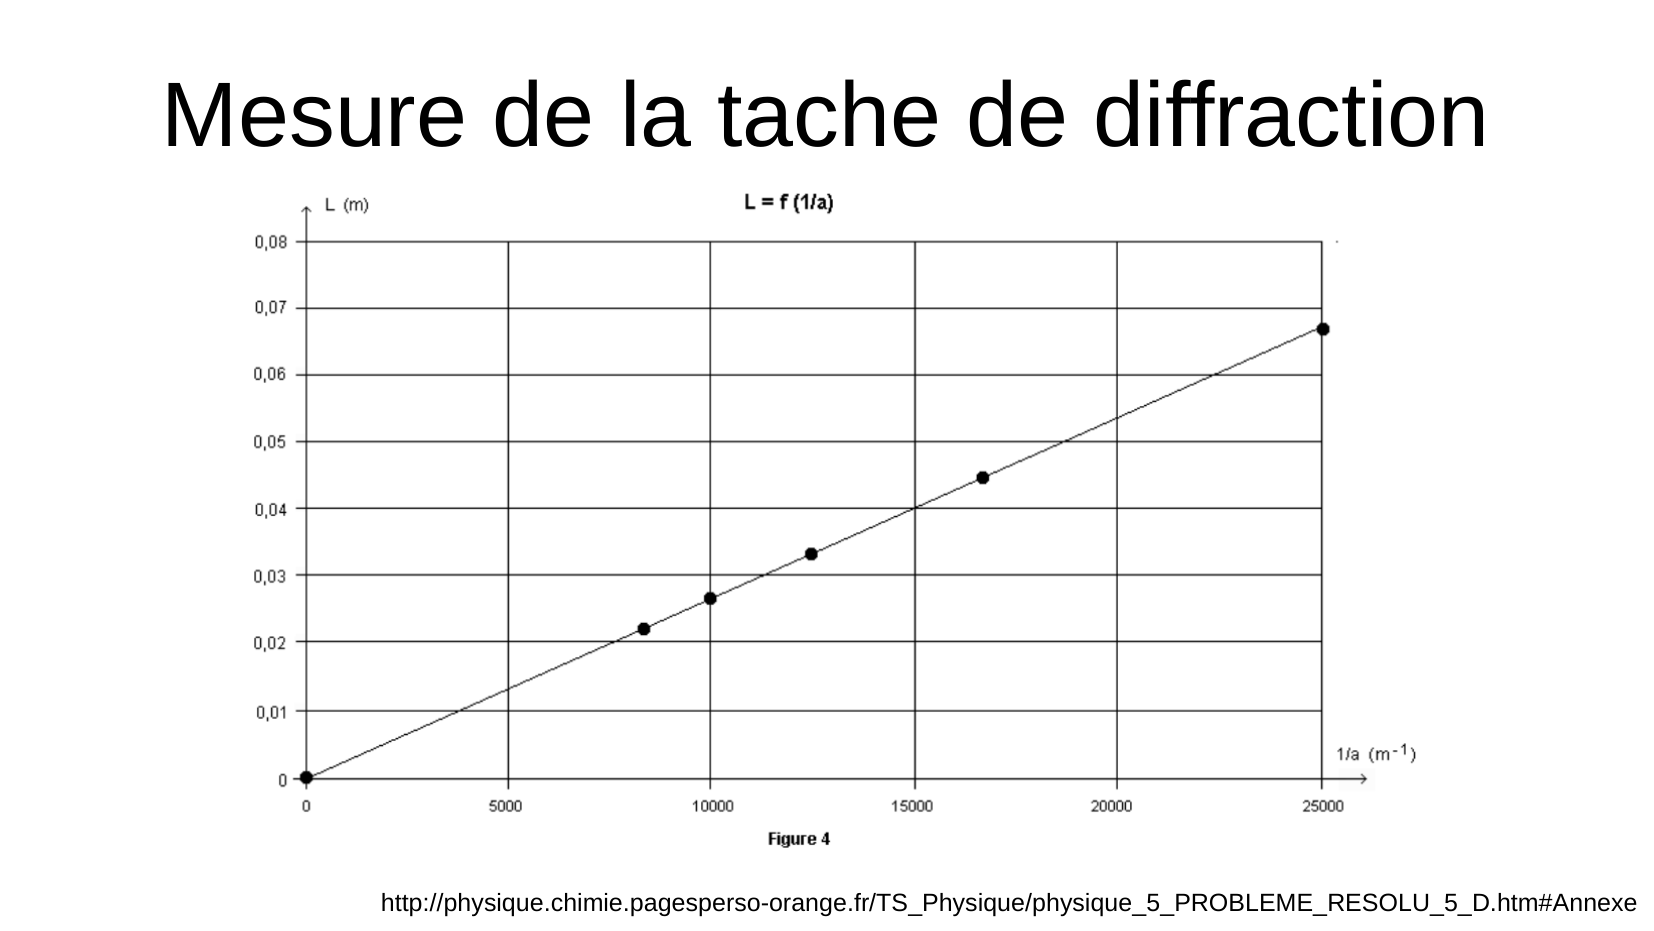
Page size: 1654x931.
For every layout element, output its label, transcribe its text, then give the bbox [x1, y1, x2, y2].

text_box http://physique.chimie.pagesperso-orange.fr/TS_Physique/physique_5_PROBLEME_RESOLU_5_D.htm#Annexe [366, 881, 1654, 931]
picture [248, 180, 1427, 851]
title Mesure de la tache de diffraction [82, 37, 1571, 193]
